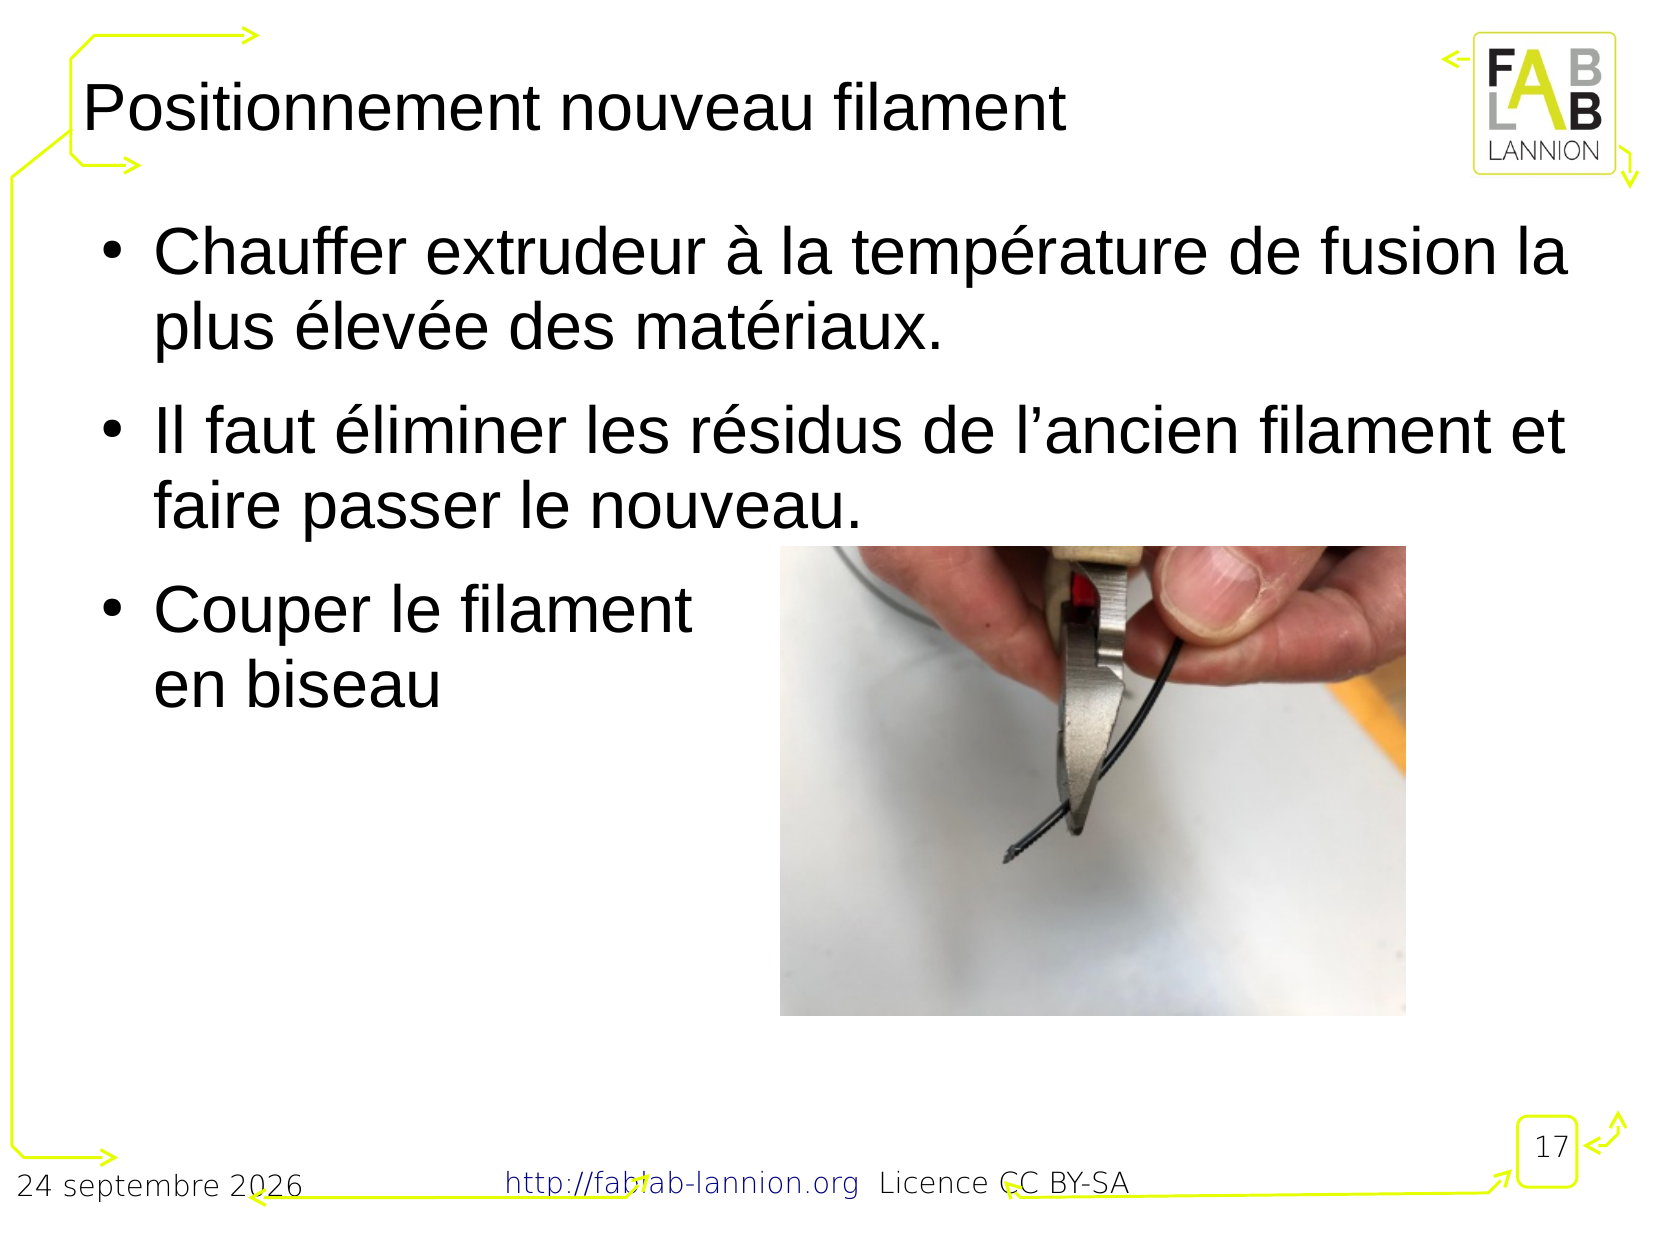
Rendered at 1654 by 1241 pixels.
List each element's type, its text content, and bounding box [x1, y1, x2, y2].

title Positionnement nouveau filament [82, 49, 1441, 166]
picture [1470, 29, 1619, 178]
list Chauffer extrudeur à la température de fusion la plus élevée des matériaux. Il faut éliminer les résidus de l’ancien filament et faire passer le nouveau. Couper le filament en biseau [82, 213, 1571, 934]
picture [780, 546, 1406, 1016]
